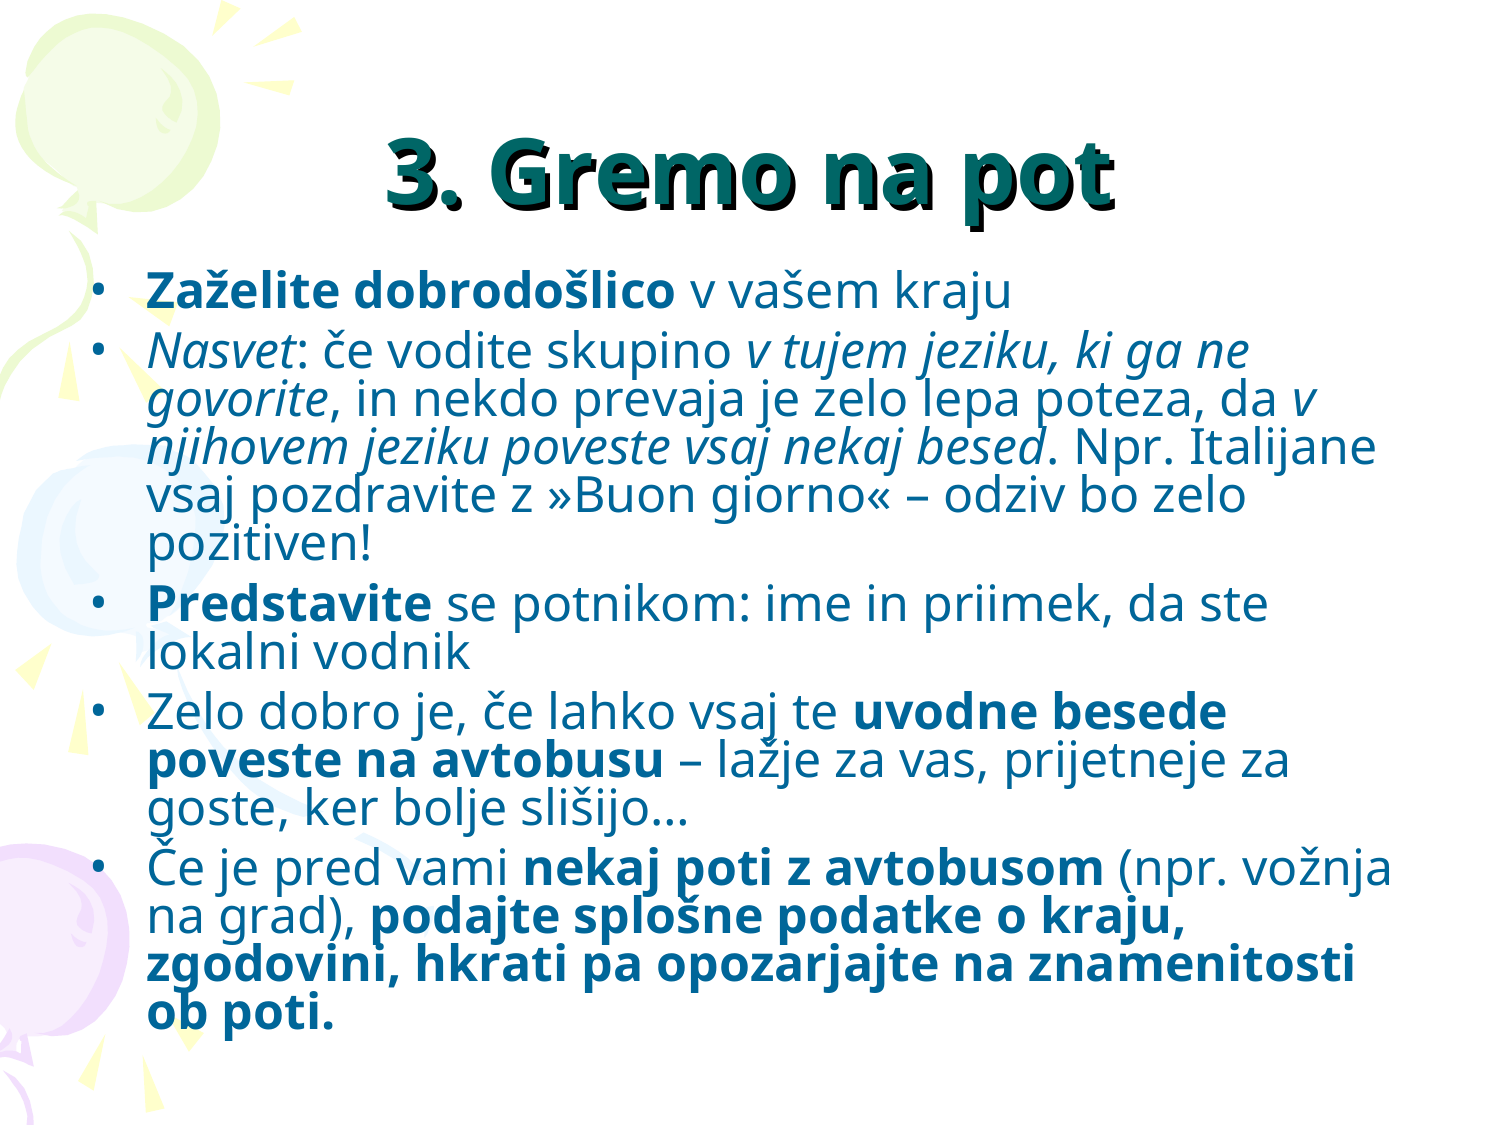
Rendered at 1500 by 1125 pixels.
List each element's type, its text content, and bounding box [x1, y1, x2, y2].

list Zaželite dobrodošlico v vašem kraju Nasvet: če vodite skupino v tujem jeziku, ki ga ne govorite, in nekdo prevaja je zelo lepa poteza, da v njihovem jeziku poveste vsaj nekaj besed. Npr. Italijane vsaj pozdravite z »Buon giorno« – odziv bo zelo pozitiven! Predstavite se potnikom: ime in priimek, da ste lokalni vodnik Zelo dobro je, če lahko vsaj te uvodne besede poveste na avtobusu – lažje za vas, prijetneje za goste, ker bolje slišijo… Če je pred vami nekaj poti z avtobusom (npr. vožnja na grad), podajte splošne podatke o kraju, zgodovini, hkrati pa opozarjajte na znamenitosti ob poti. [75, 262, 1426, 994]
title 3. Gremo na pot [72, 16, 1426, 233]
